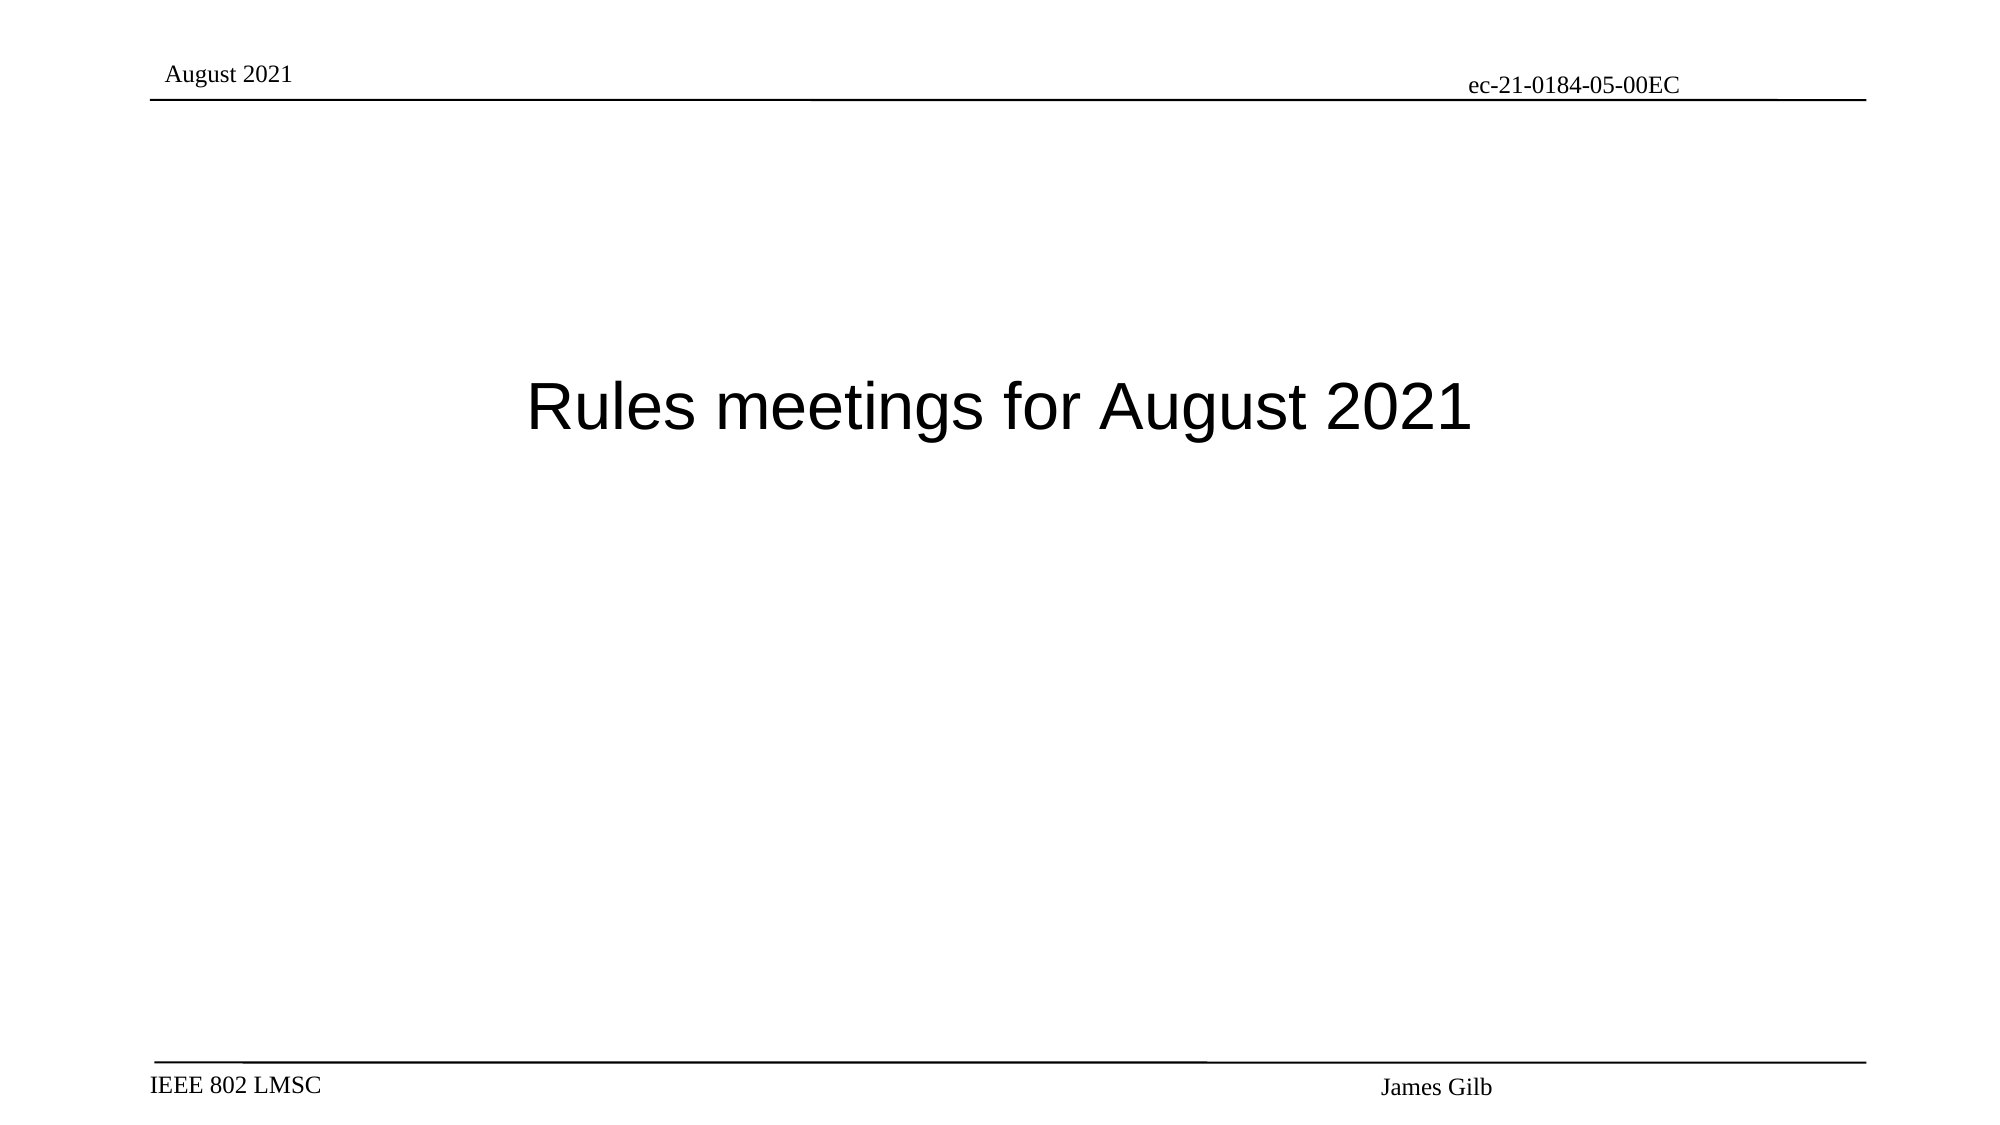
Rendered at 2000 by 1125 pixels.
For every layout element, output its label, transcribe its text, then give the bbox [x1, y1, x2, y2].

subtitle Rules meetings for August 2021 [125, 112, 1876, 693]
